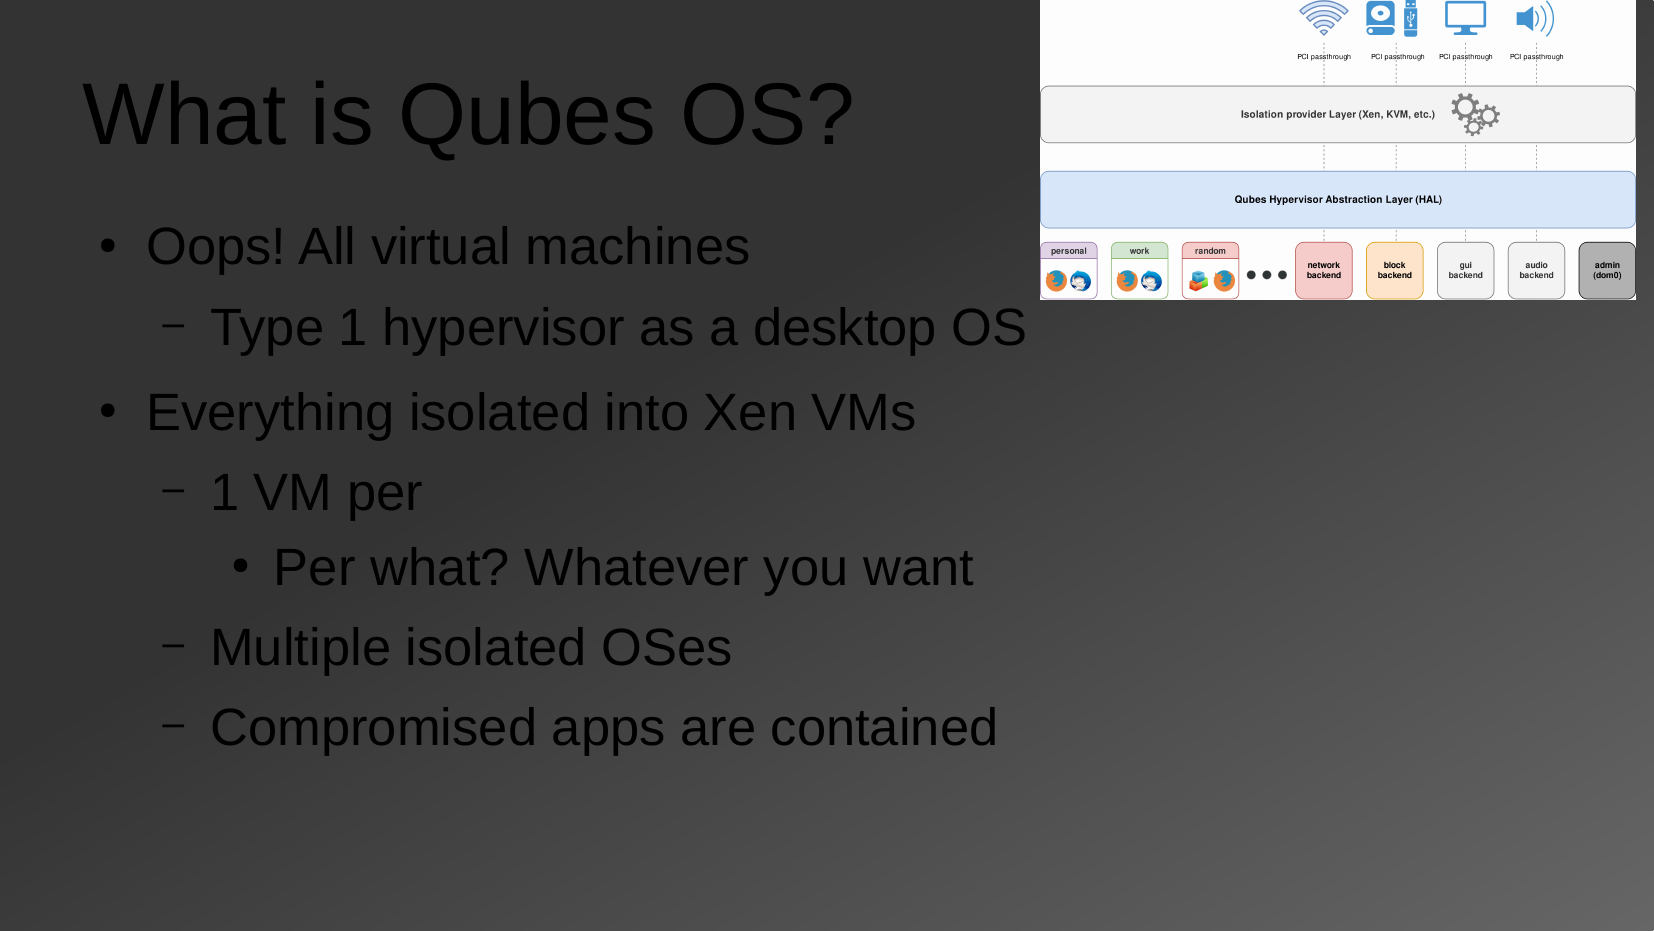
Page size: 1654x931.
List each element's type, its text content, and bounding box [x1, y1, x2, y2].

title What is Qubes OS? [82, 37, 1040, 193]
picture [1040, 0, 1636, 301]
list Oops! All virtual machines Type 1 hypervisor as a desktop OS Everything isolated into Xen VMs 1 VM per Per what? Whatever you want Multiple isolated OSes Compromised apps are contained [82, 217, 1571, 758]
